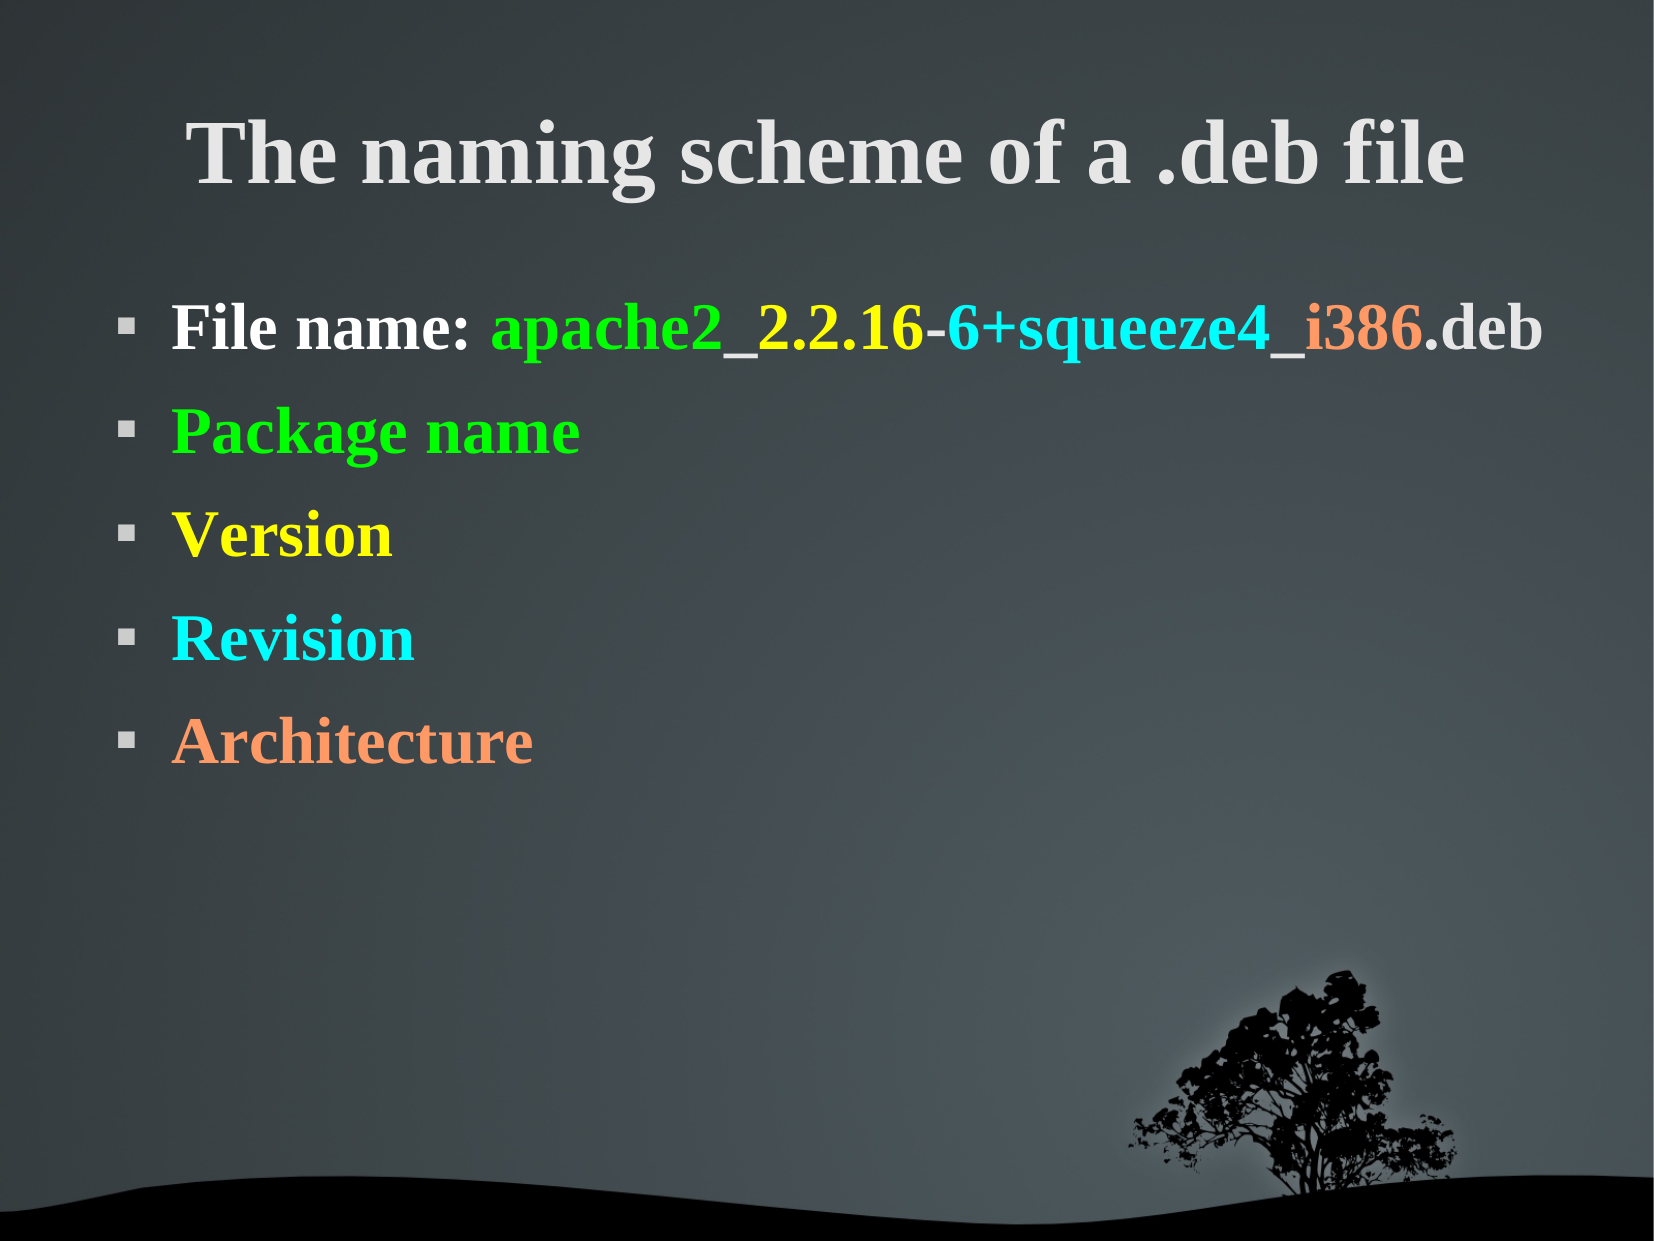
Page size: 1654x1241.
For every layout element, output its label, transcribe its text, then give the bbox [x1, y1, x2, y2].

list File name: apache2_2.2.16-6+squeeze4_i386.deb Package name Version Revision Architecture [82, 290, 1571, 1109]
picture [0, 0, 1654, 1241]
title The naming scheme of a .deb file [82, 49, 1571, 257]
